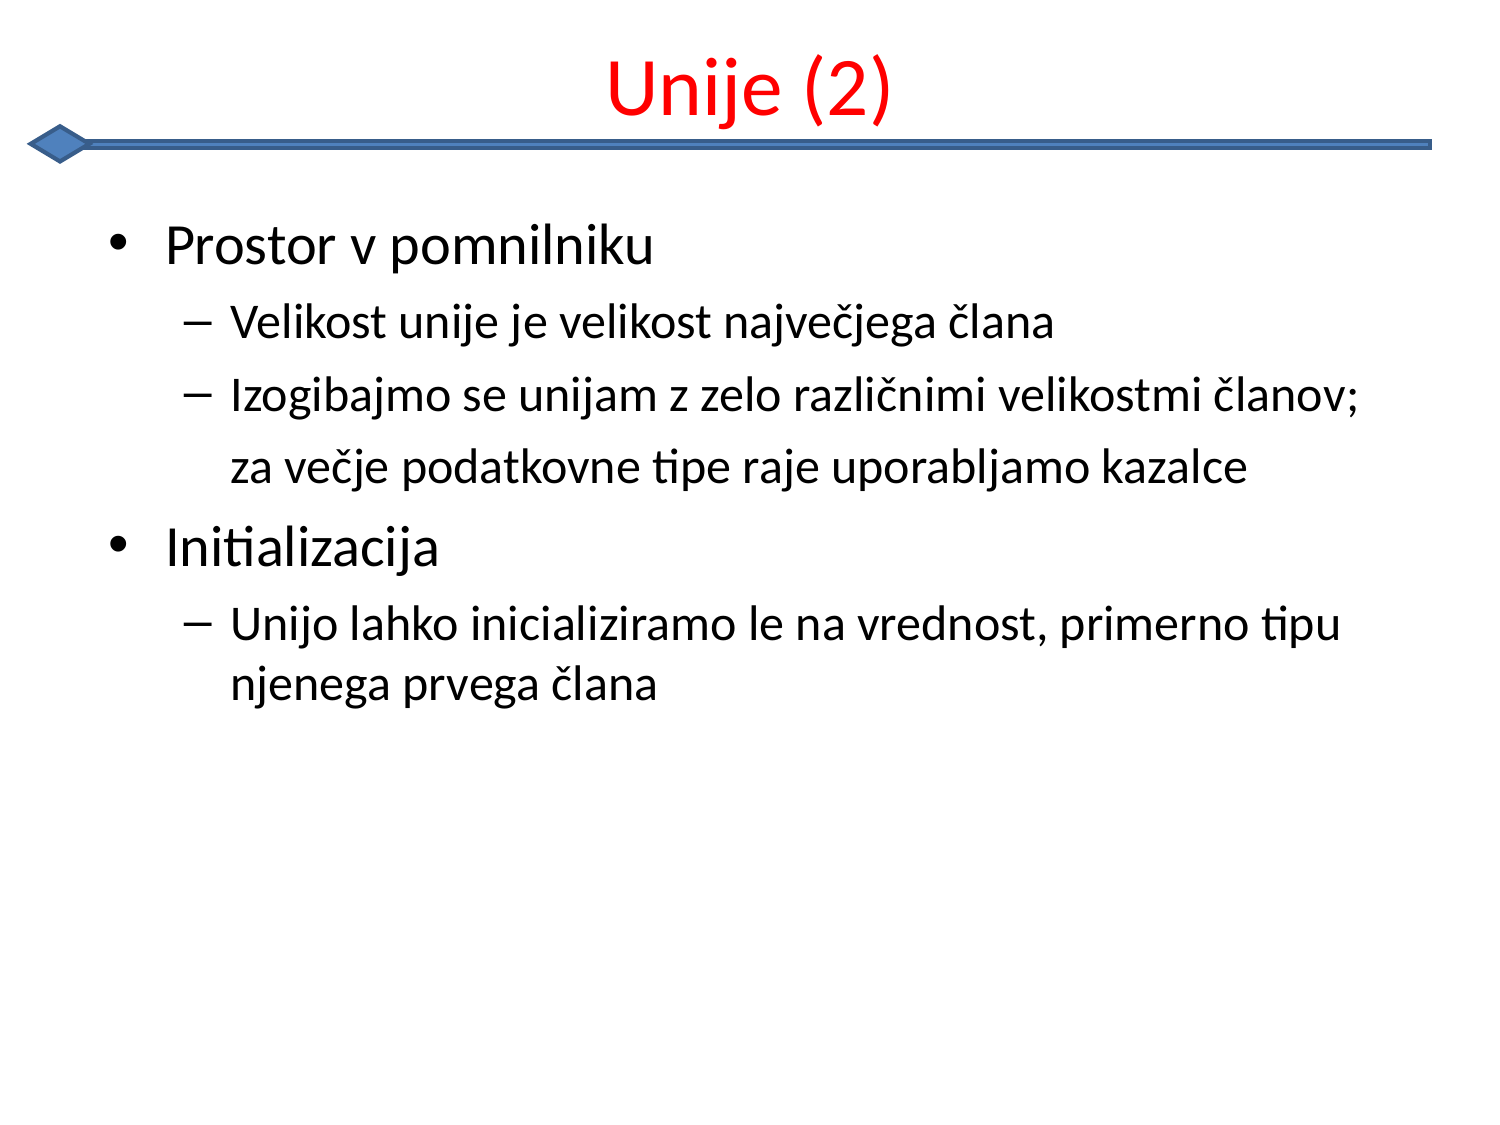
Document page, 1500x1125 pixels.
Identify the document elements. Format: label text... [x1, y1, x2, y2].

list Prostor v pomnilniku Velikost unije je velikost največjega člana Izogibajmo se unijam z zelo različnimi velikostmi članov; za večje podatkovne tipe raje uporabljamo kazalce Initializacija Unijo lahko inicializiramo le na vrednost, primerno tipu njenega prvega člana [93, 199, 1444, 1010]
title Unije (2) [75, 23, 1426, 141]
